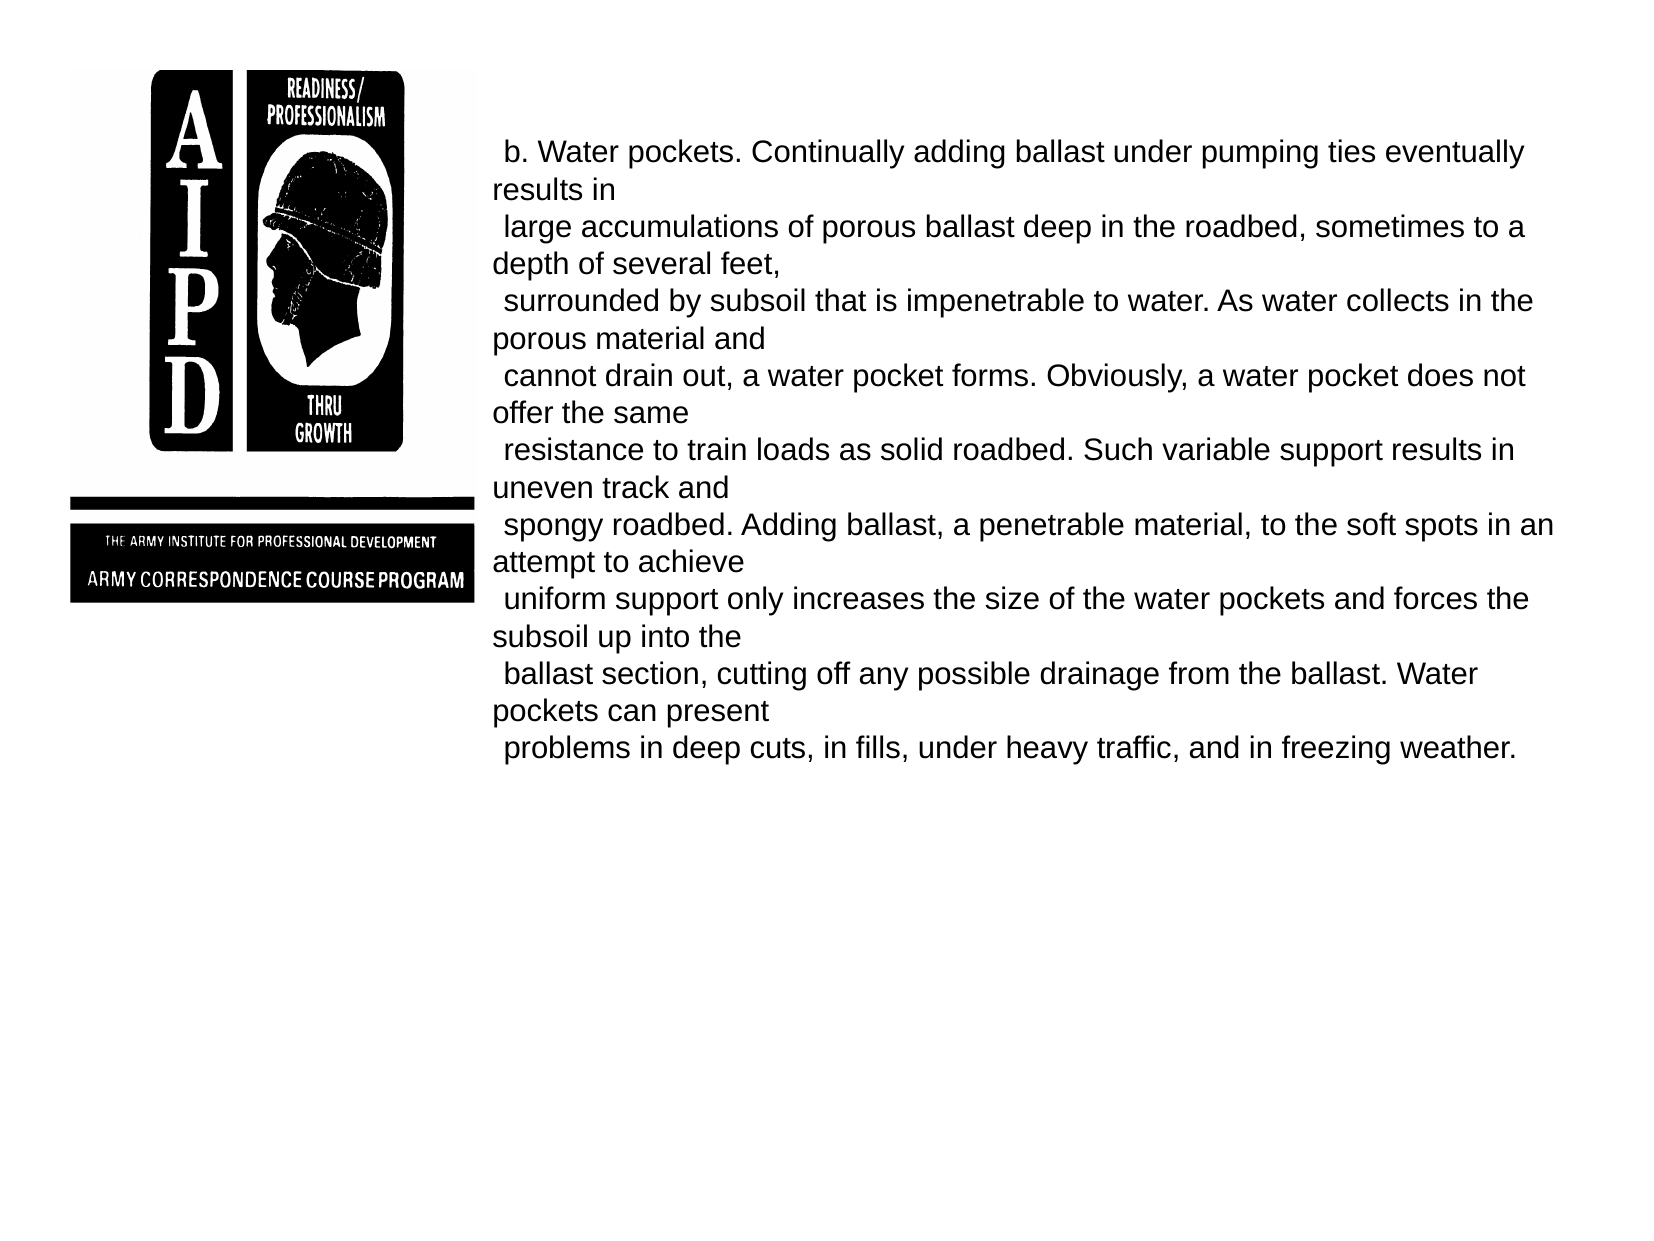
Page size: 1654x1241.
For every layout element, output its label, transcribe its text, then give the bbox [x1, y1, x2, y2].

picture [68, 68, 478, 607]
text_box b. Water pockets. Continually adding ballast under pumping ties eventually results in large accumulations of porous ballast deep in the roadbed, sometimes to a depth of several feet, surrounded by subsoil that is impenetrable to water. As water collects in the porous material and cannot drain out, a water pocket forms. Obviously, a water pocket does not offer the same resistance to train loads as solid roadbed. Such variable support results in uneven track and spongy roadbed. Adding ballast, a penetrable material, to the soft spots in an attempt to achieve uniform support only increases the size of the water pockets and forces the subsoil up into the ballast section, cutting off any possible drainage from the ballast. Water pockets can present problems in deep cuts, in fills, under heavy traffic, and in freezing weather. [477, 124, 1590, 773]
